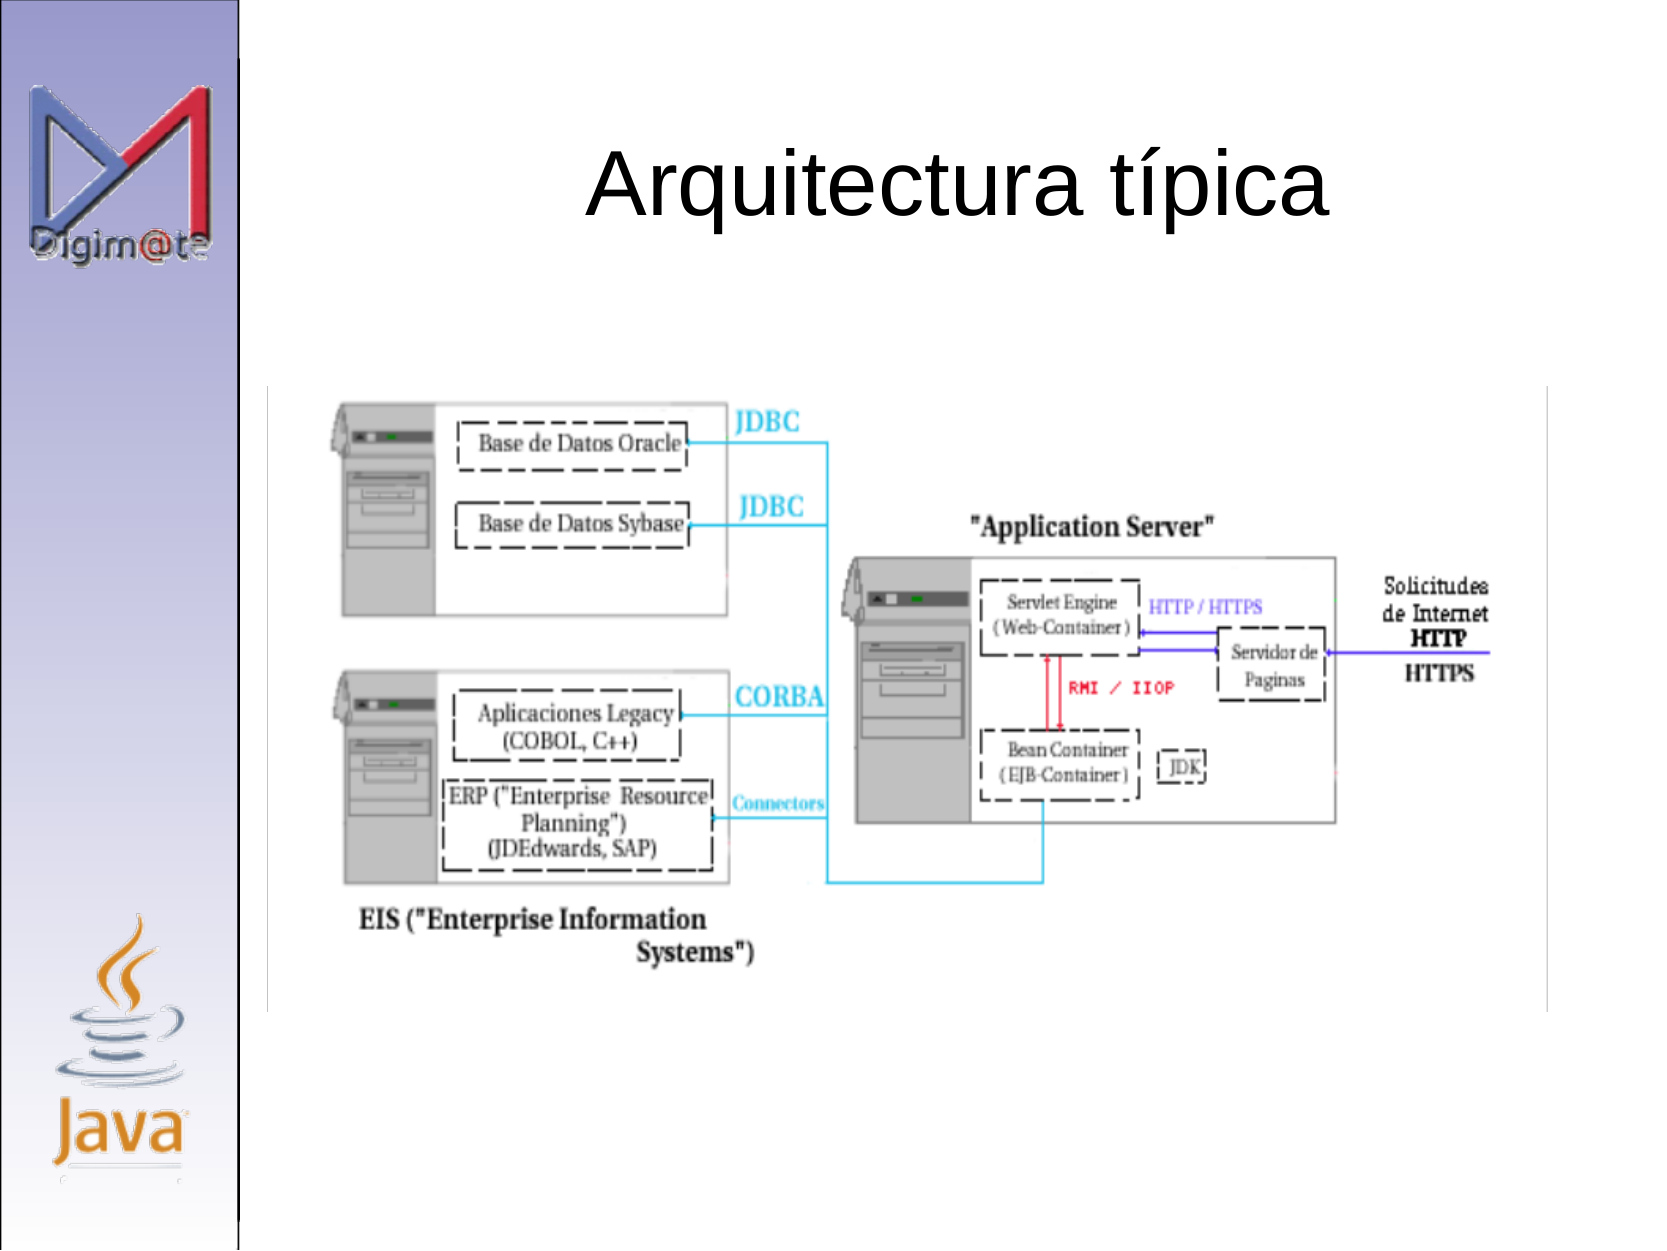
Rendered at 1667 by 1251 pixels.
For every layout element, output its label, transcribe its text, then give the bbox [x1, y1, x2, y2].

picture [0, 0, 1667, 1250]
title Arquitectura típica [267, 65, 1650, 281]
